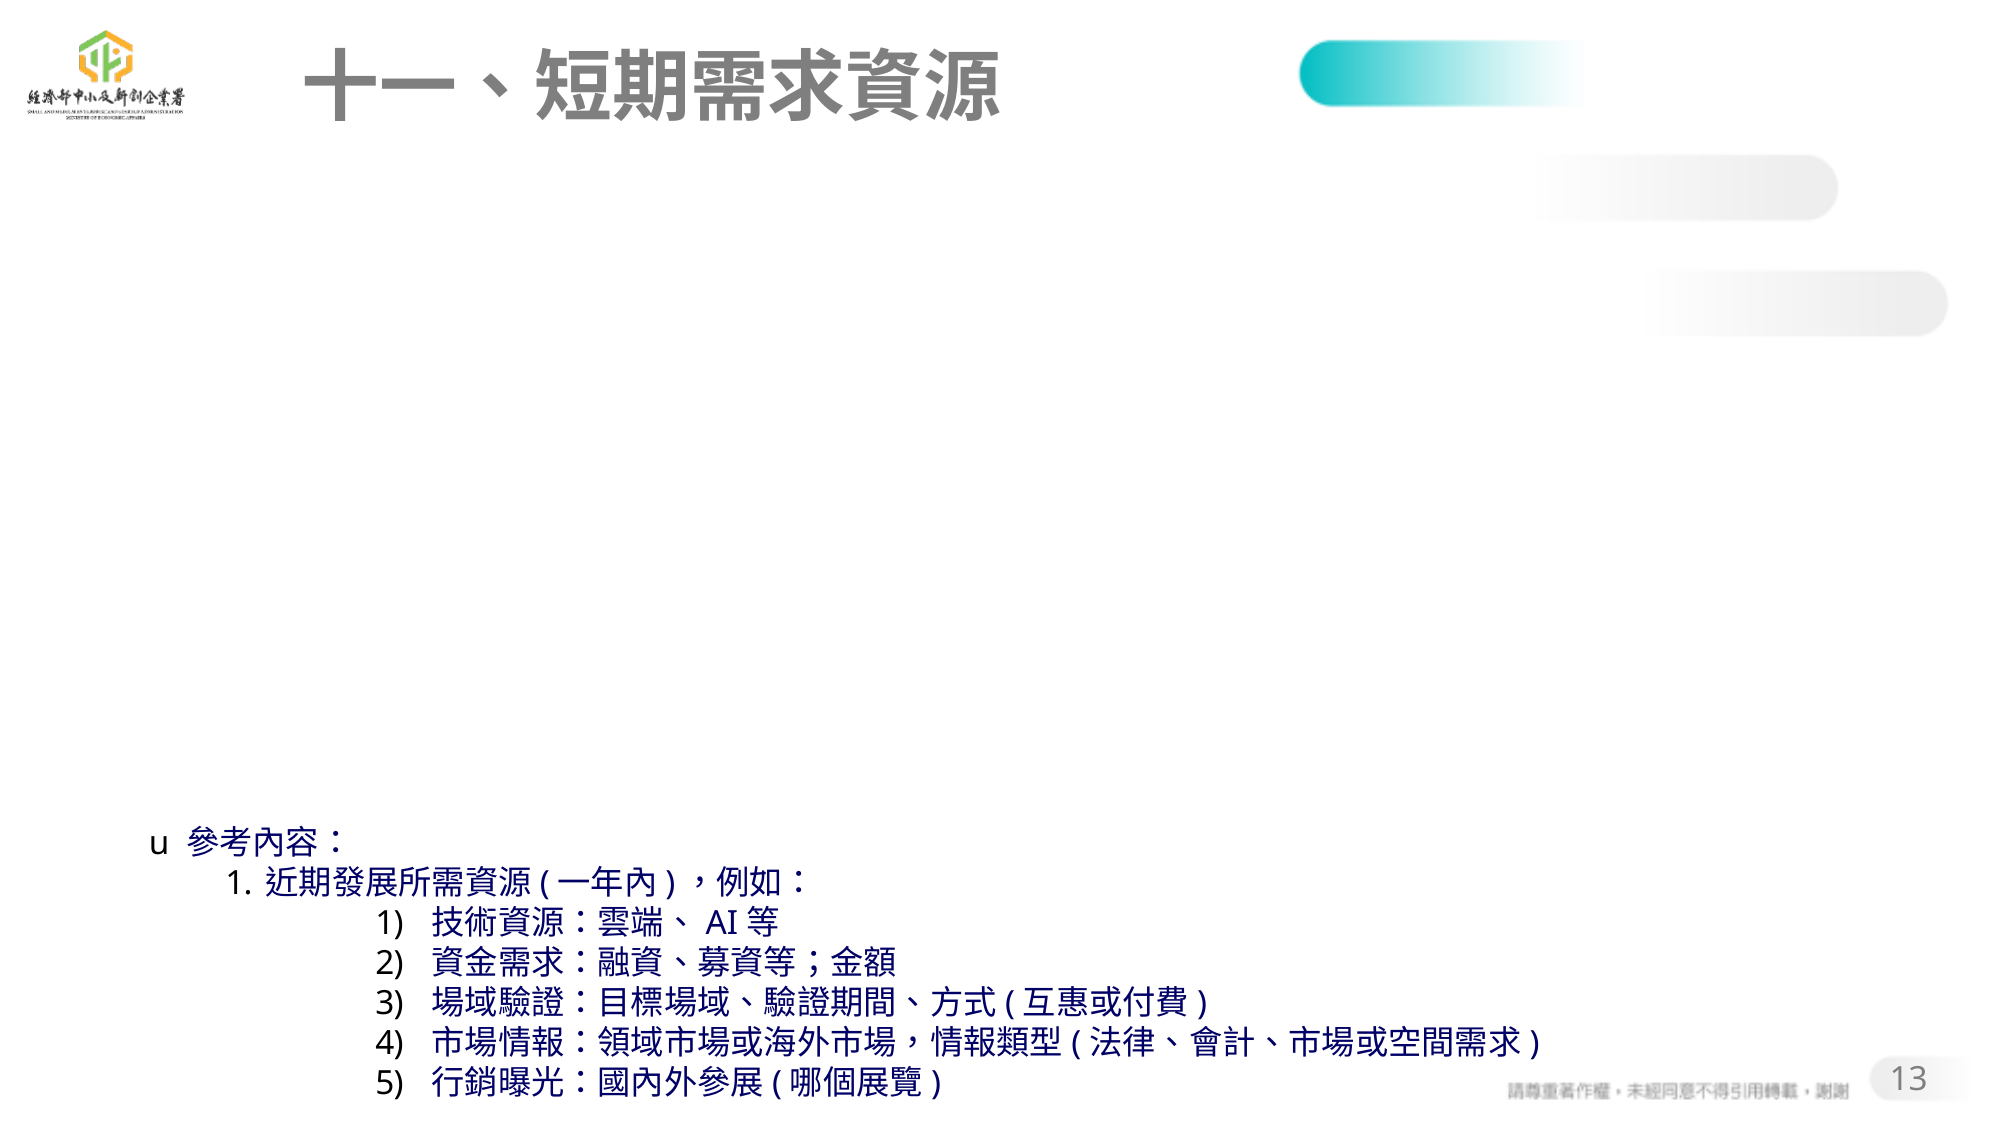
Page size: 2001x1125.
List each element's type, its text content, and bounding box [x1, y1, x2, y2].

text_box 13 [1874, 1049, 1953, 1110]
text_box 參考內容： 近期發展所需資源(一年內)，例如： 技術資源：雲端、AI等 資金需求：融資、募資等；金額 場域驗證：目標場域、驗證期間、方式(互惠或付費) 市場情報：領域市場或海外市場，情報類型(法律、會計、市場或空間需求) 行銷曝光：國內外參展(哪個展覽) [134, 813, 1435, 1112]
text_box 十一、短期需求資源 [286, 28, 1347, 138]
